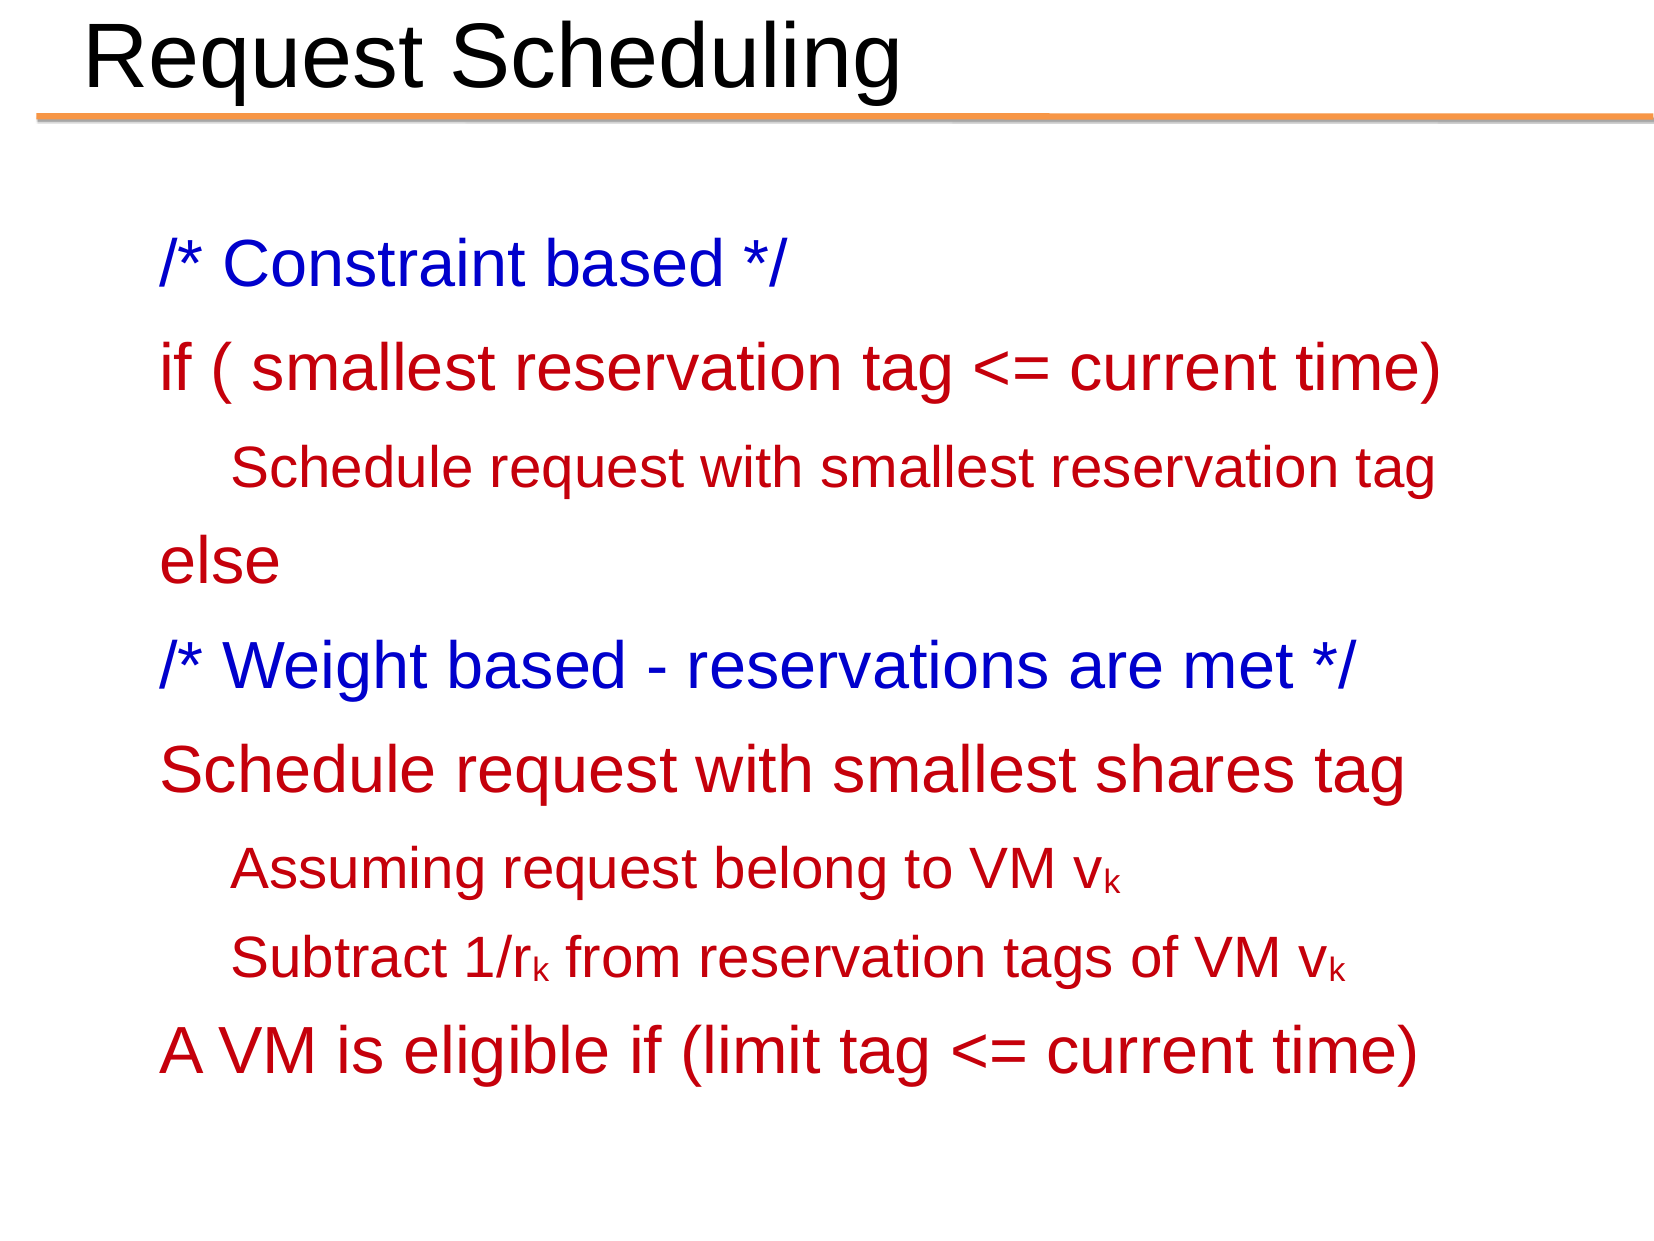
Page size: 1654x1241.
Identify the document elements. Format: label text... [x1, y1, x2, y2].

list /* Constraint based */ if ( smallest reservation tag <= current time) Schedule request with smallest reservation tag else /* Weight based - reservations are met */ Schedule request with smallest shares tag Assuming request belong to VM vk Subtract 1/rk from reservation tags of VM vk A VM is eligible if (limit tag <= current time) [88, 124, 1577, 1217]
title Request Scheduling [82, 4, 1571, 108]
